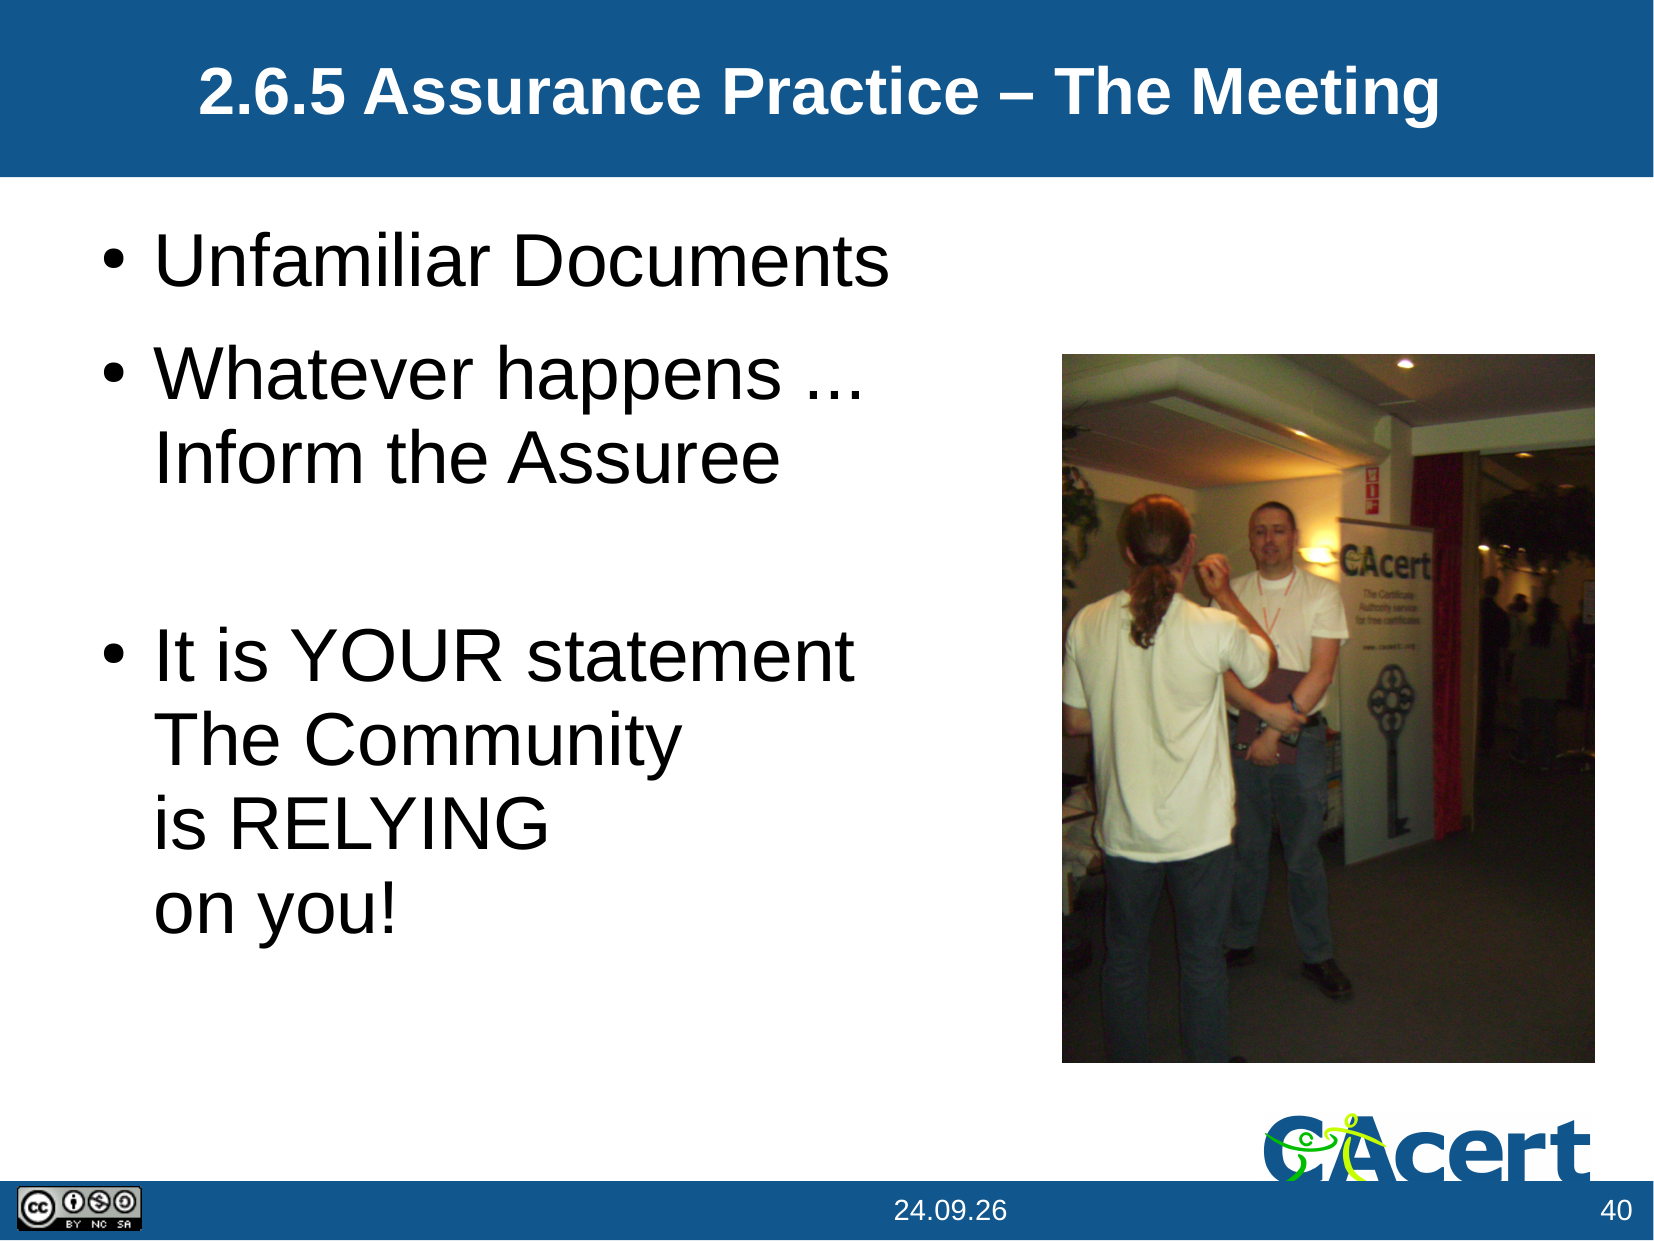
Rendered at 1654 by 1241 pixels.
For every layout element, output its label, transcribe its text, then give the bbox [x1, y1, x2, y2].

list Unfamiliar Documents Whatever happens ... Inform the Assuree It is YOUR statement The Community is RELYING on you! [82, 218, 1571, 1091]
title 2.6.5 Assurance Practice – The Meeting [76, 17, 1565, 166]
picture [1062, 354, 1595, 1063]
picture [17, 1186, 142, 1231]
picture [1263, 1112, 1591, 1181]
